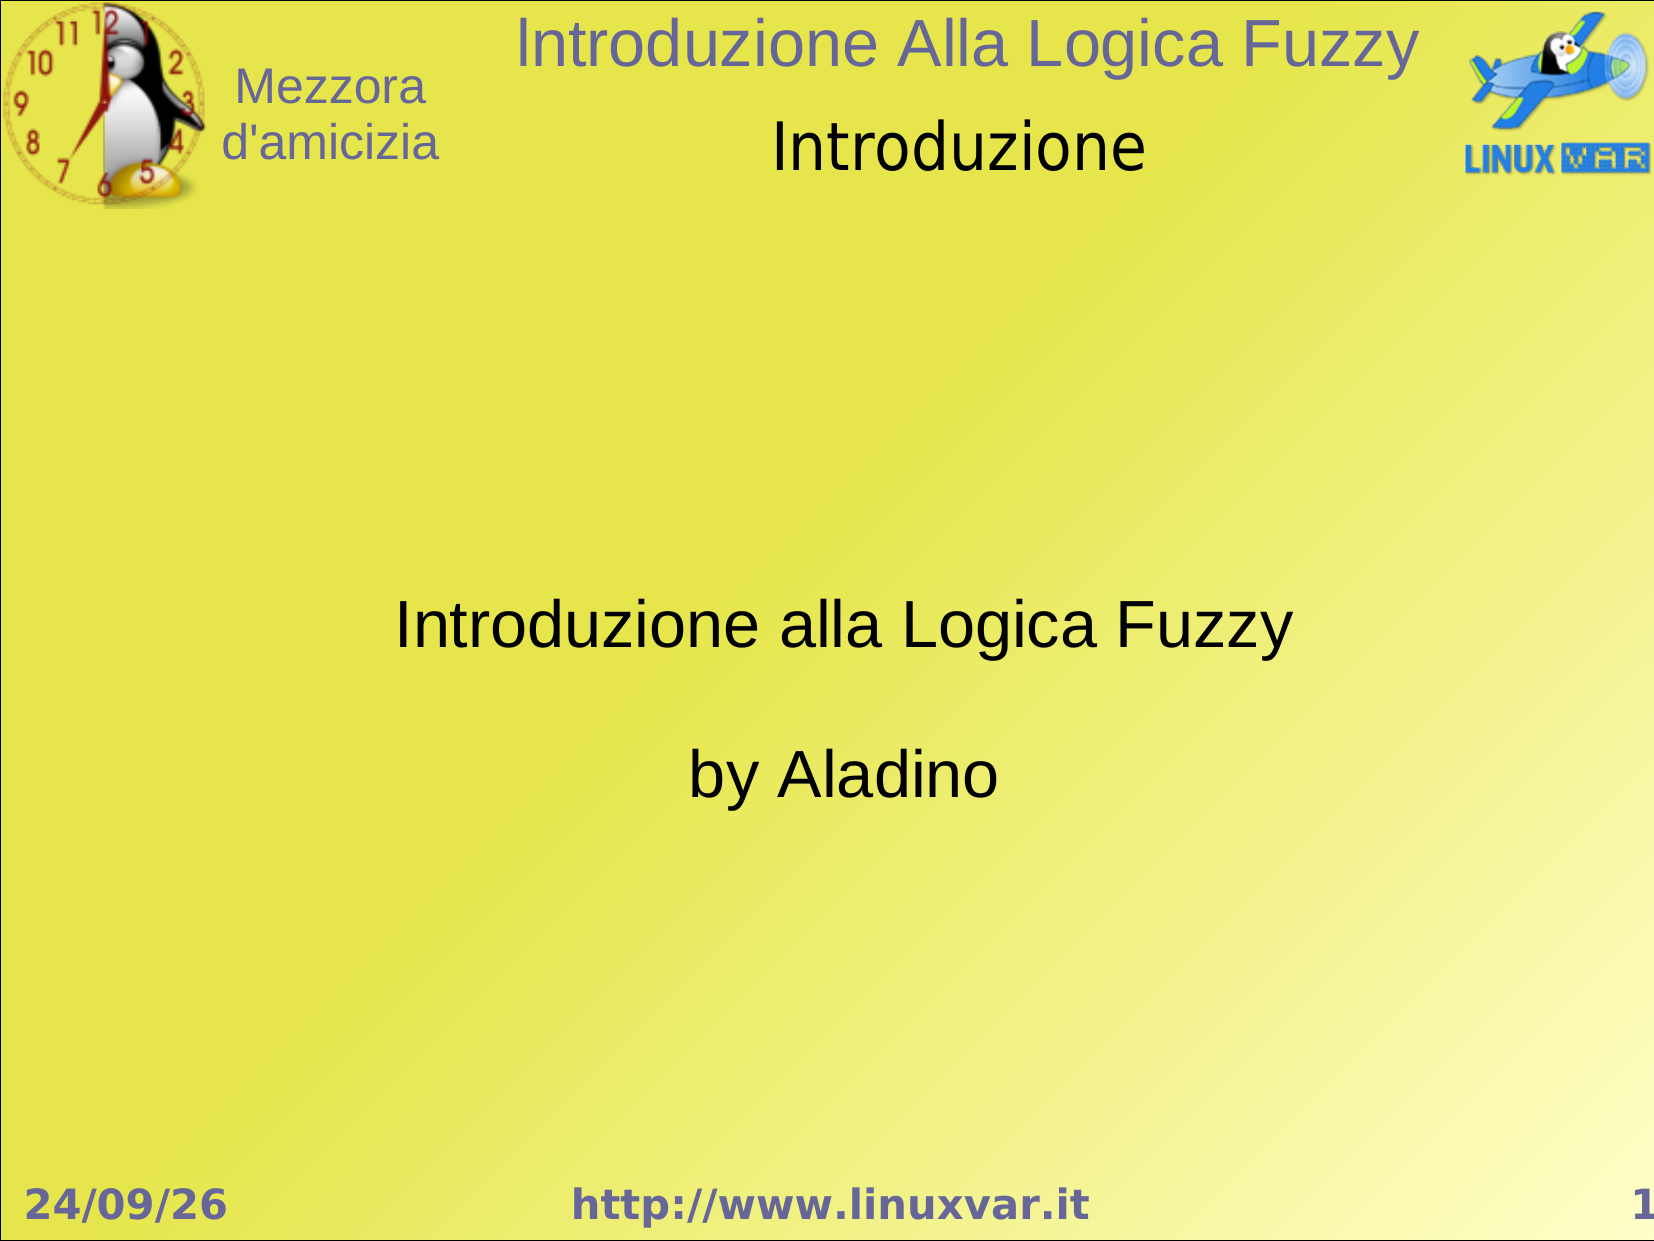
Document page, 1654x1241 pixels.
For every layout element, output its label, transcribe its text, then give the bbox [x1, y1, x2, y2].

subtitle Introduzione alla Logica Fuzzy by Aladino [82, 290, 1571, 1109]
title Introduzione [472, 88, 1447, 207]
picture [1464, 0, 1654, 190]
picture [0, 0, 209, 209]
